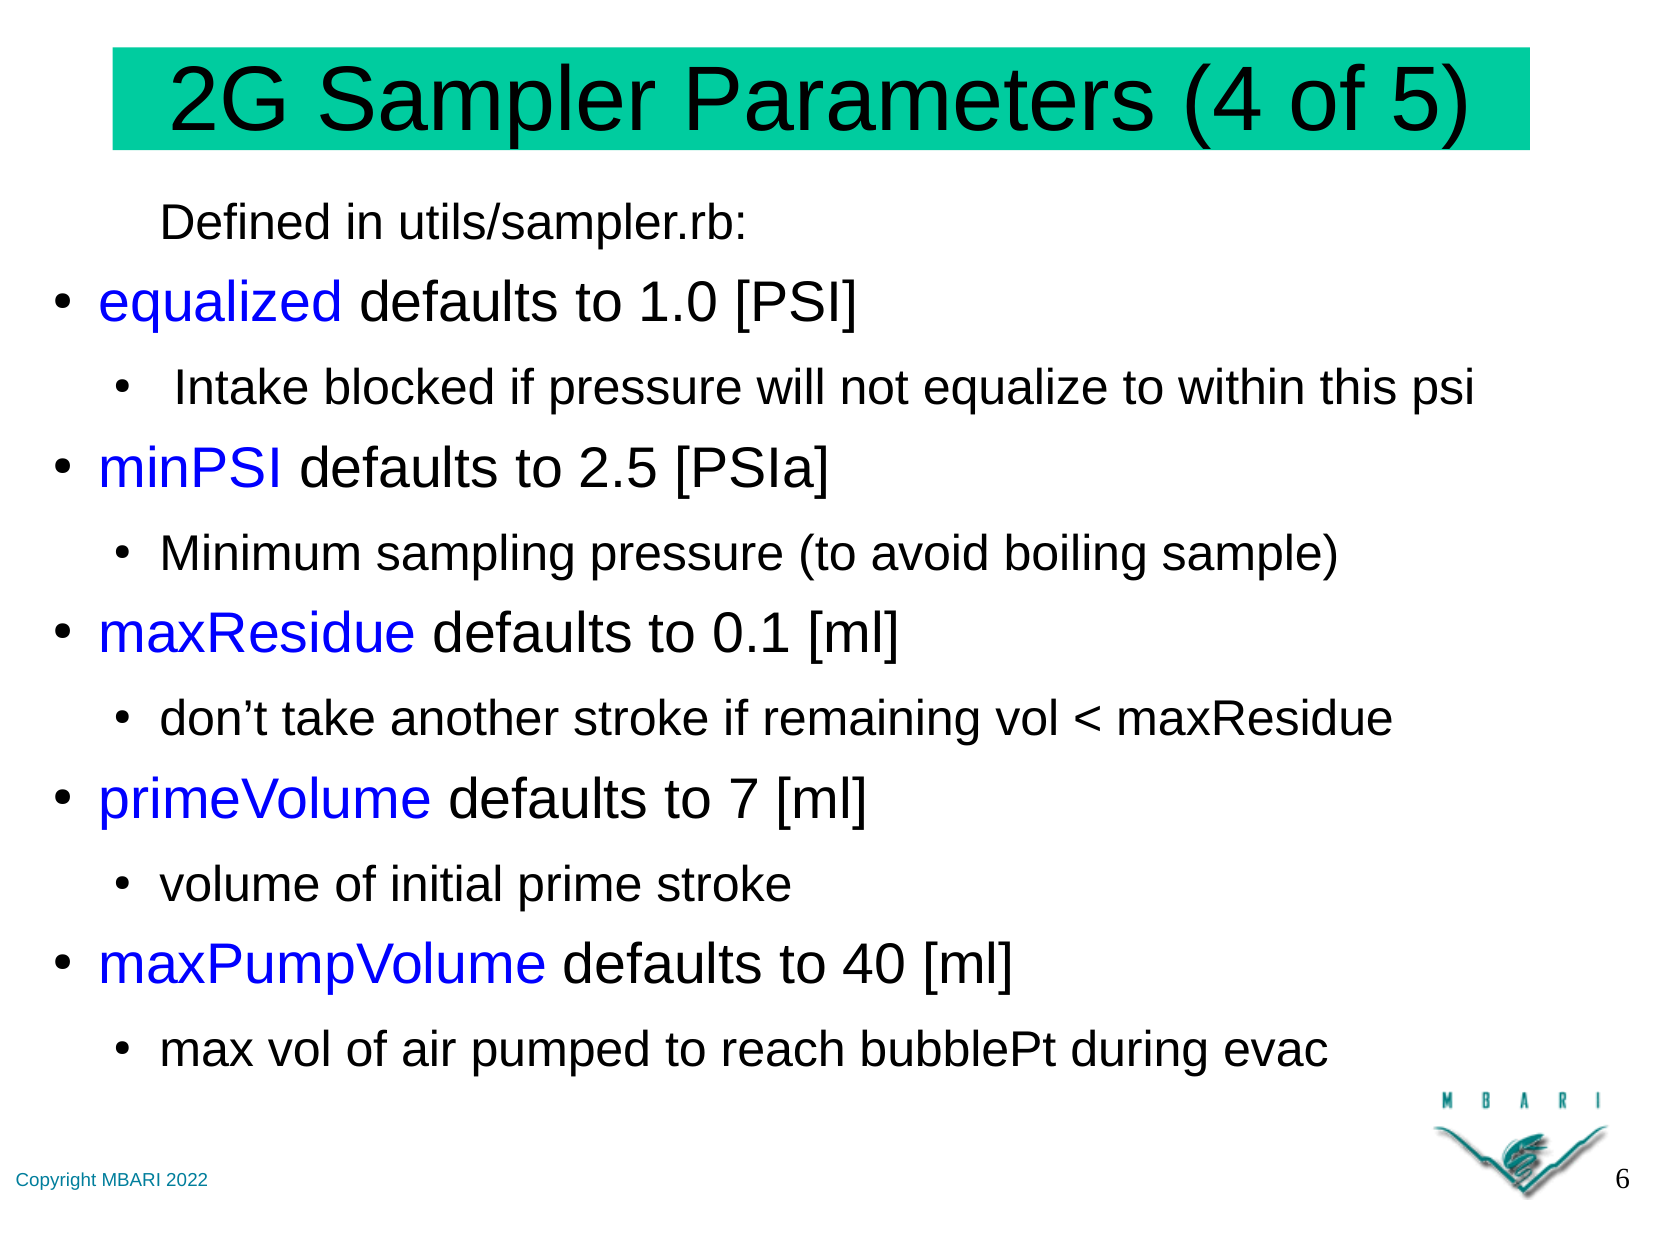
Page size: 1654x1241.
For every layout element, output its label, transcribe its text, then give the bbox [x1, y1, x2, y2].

picture [1426, 1091, 1613, 1200]
list Defined in utils/sampler.rb: equalized defaults to 1.0 [PSI] Intake blocked if pressure will not equalize to within this psi minPSI defaults to 2.5 [PSIa] Minimum sampling pressure (to avoid boiling sample) maxResidue defaults to 0.1 [ml] don’t take another stroke if remaining vol < maxResidue primeVolume defaults to 7 [ml] volume of initial prime stroke maxPumpVolume defaults to 40 [ml] max vol of air pumped to reach bubblePt during evac [37, 194, 1613, 1088]
title 2G Sampler Parameters (4 of 5) [112, 47, 1530, 151]
